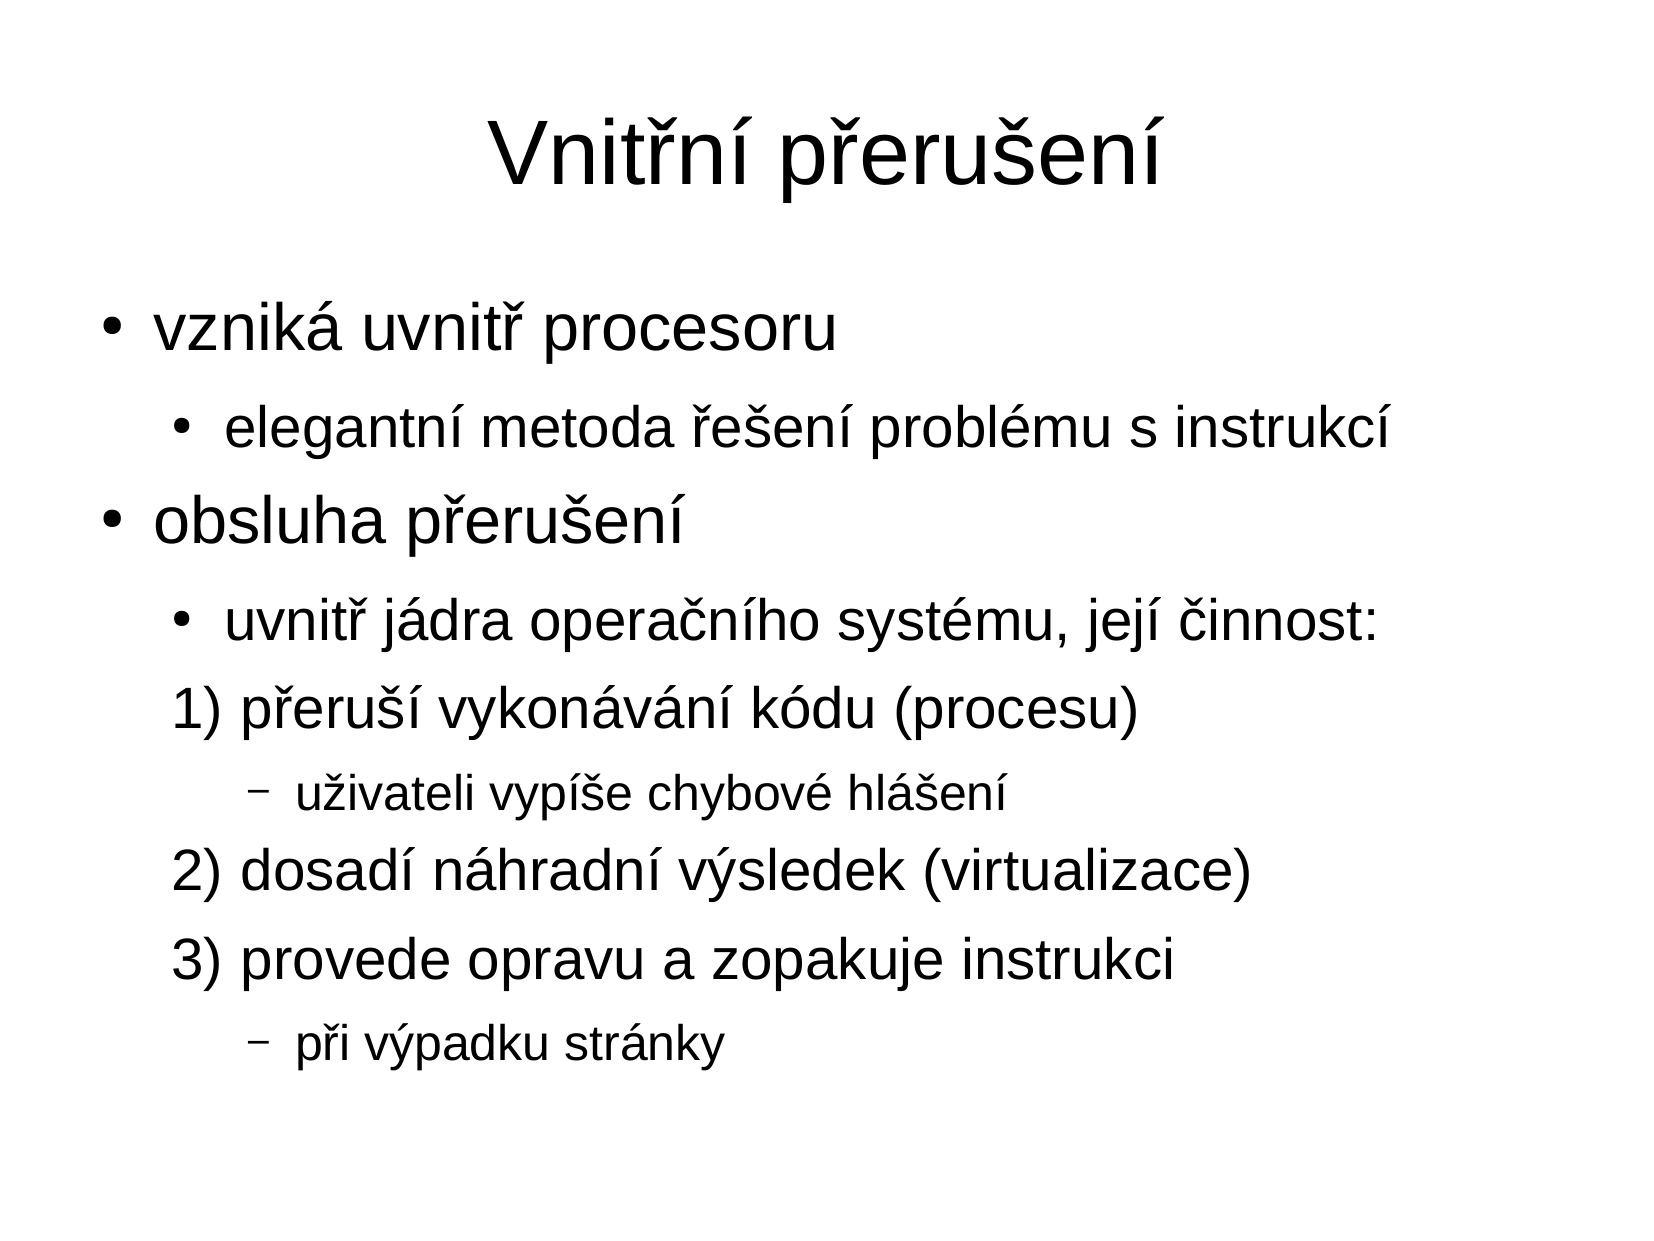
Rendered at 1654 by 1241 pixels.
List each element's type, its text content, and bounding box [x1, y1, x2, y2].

title Vnitřní přerušení [82, 56, 1571, 250]
list vzniká uvnitř procesoru elegantní metoda řešení problému s instrukcí obsluha přerušení uvnitř jádra operačního systému, její činnost: přeruší vykonávání kódu (procesu) uživateli vypíše chybové hlášení dosadí náhradní výsledek (virtualizace) provede opravu a zopakuje instrukci při výpadku stránky [82, 290, 1571, 1094]
